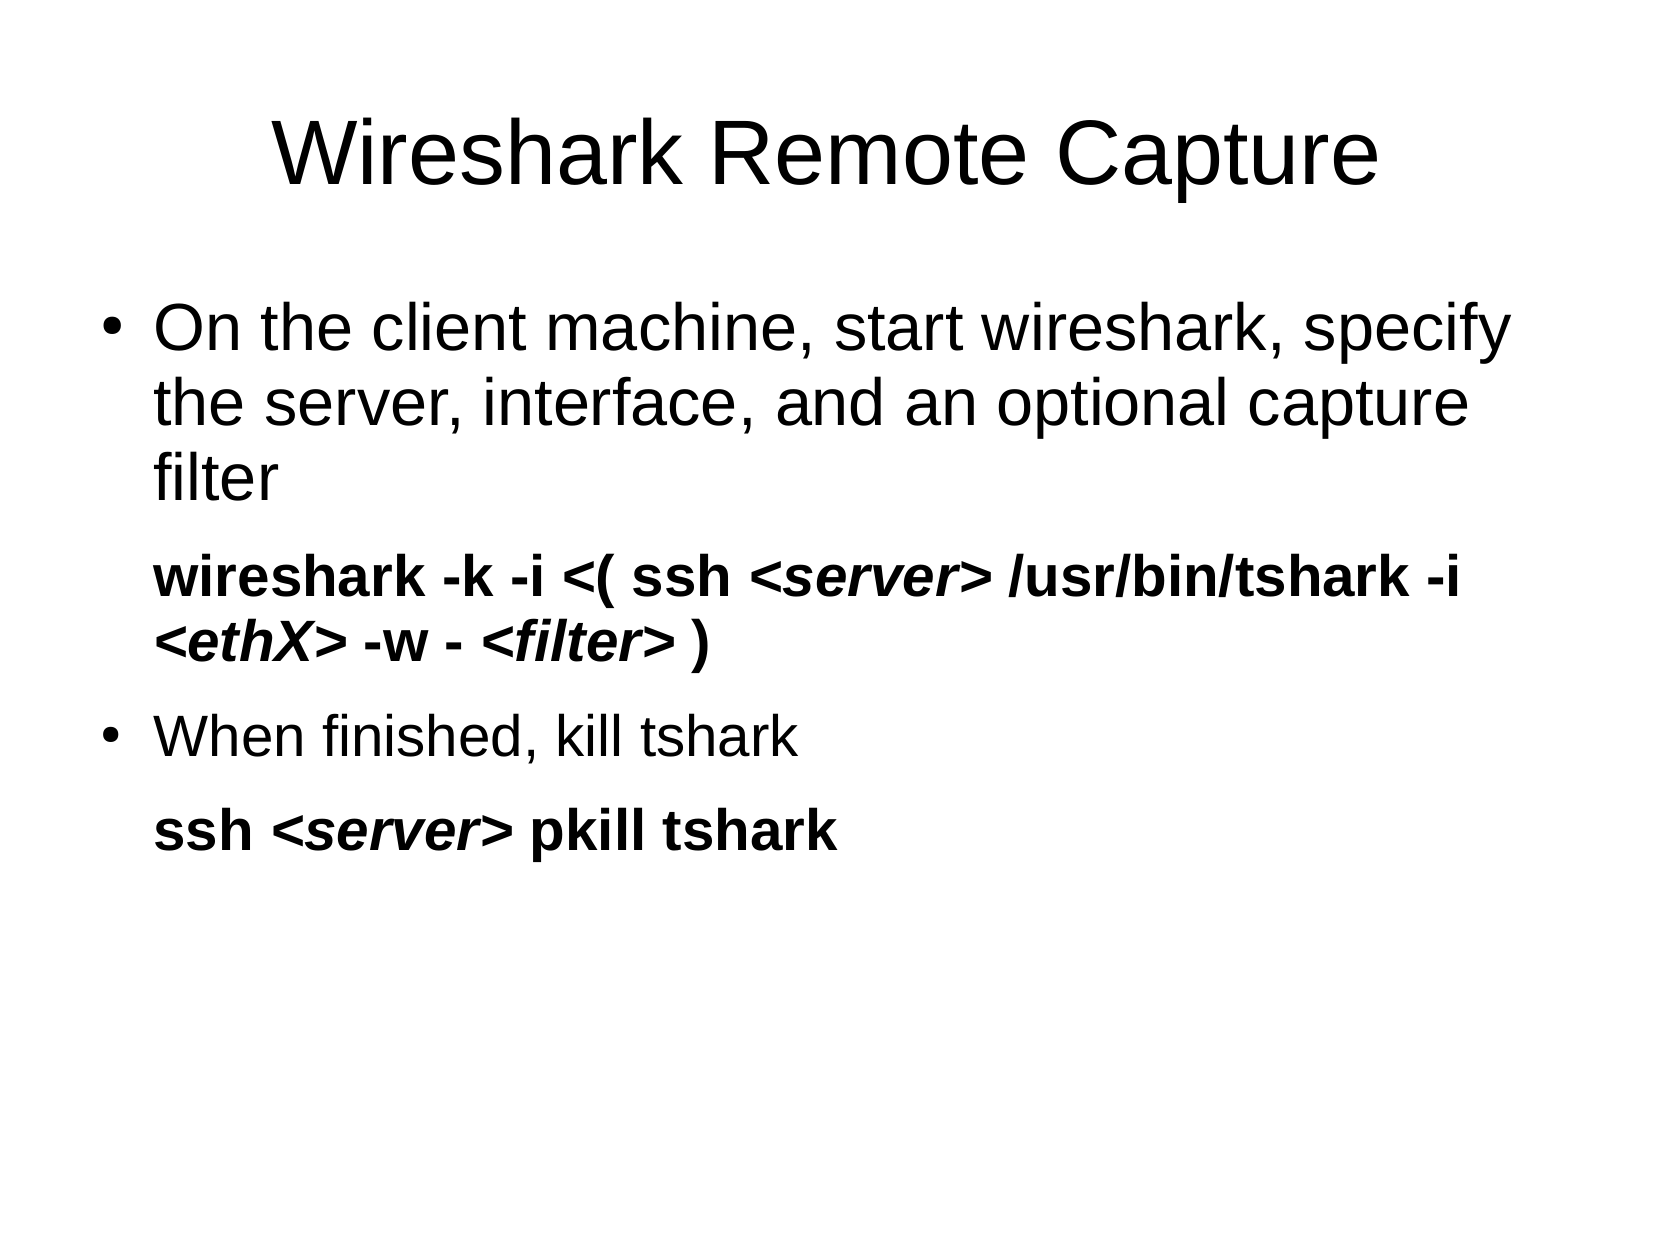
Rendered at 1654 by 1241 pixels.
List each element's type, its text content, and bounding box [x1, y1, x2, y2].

title Wireshark Remote Capture [82, 56, 1571, 250]
list On the client machine, start wireshark, specify the server, interface, and an optional capture filter wireshark -k -i <( ssh <server> /usr/bin/tshark -i <ethX> -w - <filter> ) When finished, kill tshark ssh <server> pkill tshark [82, 290, 1571, 1109]
